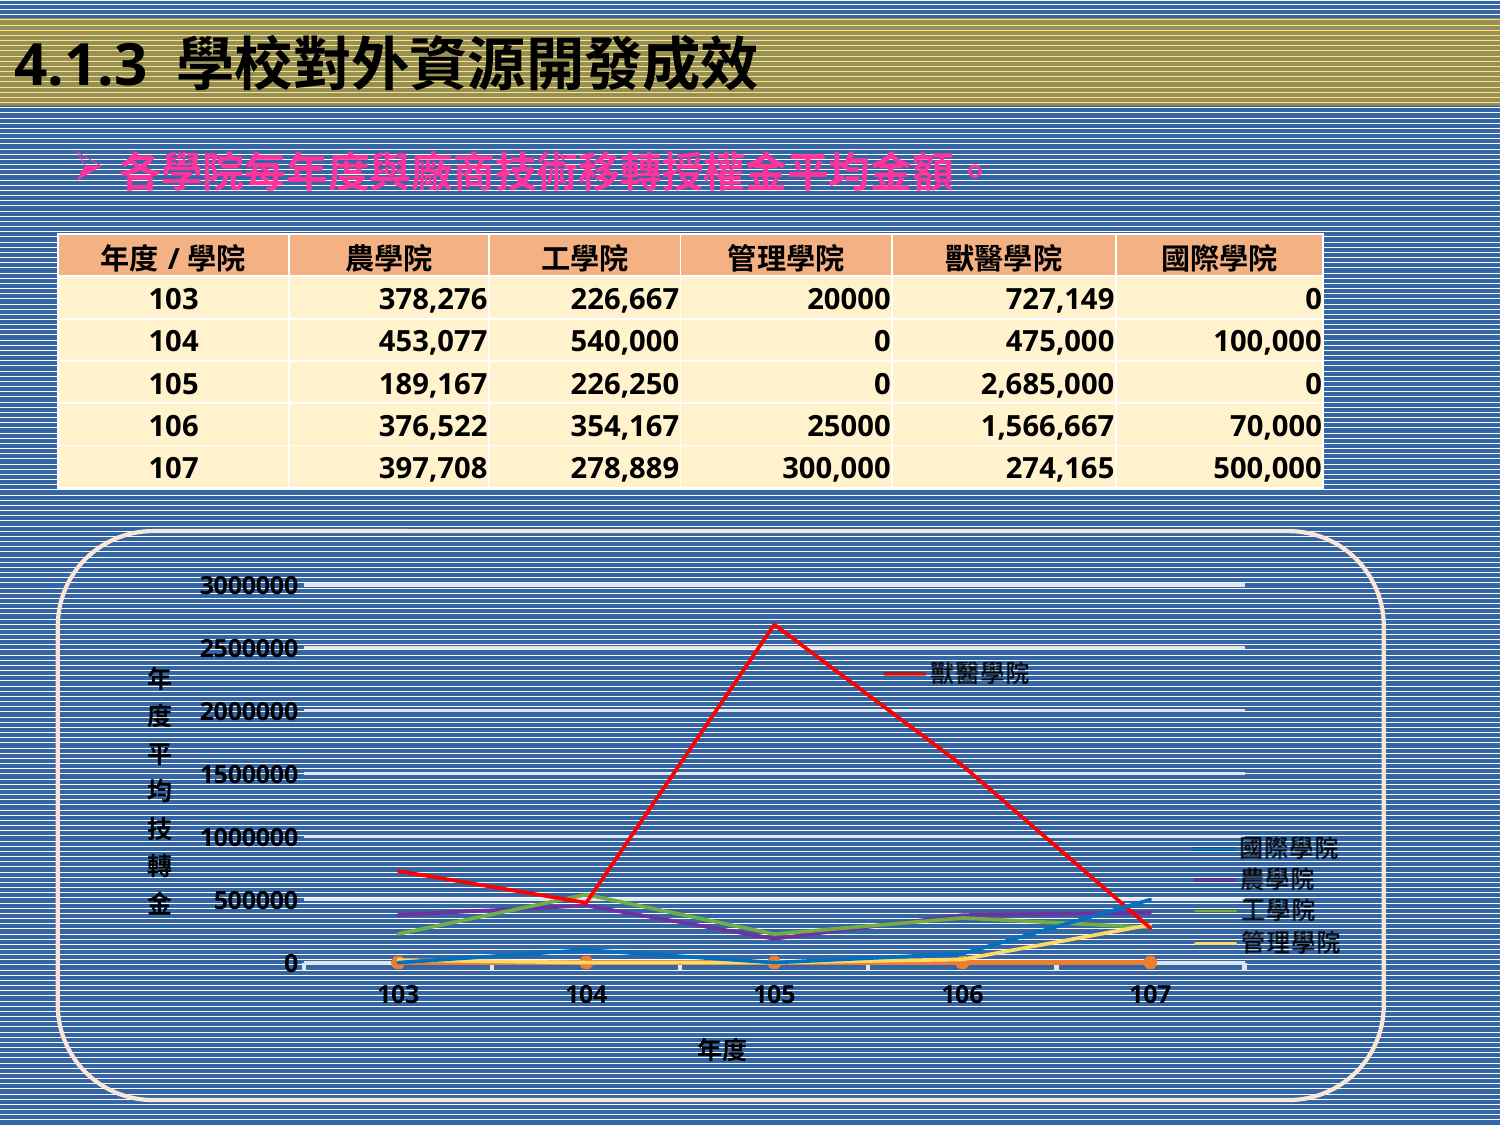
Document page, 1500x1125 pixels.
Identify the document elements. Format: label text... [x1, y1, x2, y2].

table_cell 397,708 [290, 446, 488, 487]
table_header 年度/學院 [59, 235, 288, 275]
table_cell 475,000 [893, 320, 1115, 360]
table_header 獸醫學院 [893, 235, 1115, 275]
table_header 管理學院 [681, 235, 891, 275]
picture [876, 653, 1037, 693]
table_cell 376,522 [290, 404, 488, 445]
table_cell 378,276 [290, 277, 488, 318]
table_cell 300,000 [681, 446, 891, 487]
table_cell 274,165 [893, 446, 1115, 487]
chart [116, 556, 1268, 1100]
text_box 4.1.3 學校對外資源開發成效 [0, 19, 1500, 105]
text_box 各學院每年度與廠商技術移轉授權金平均金額。 [57, 138, 1235, 204]
table_cell 25000 [681, 404, 891, 445]
table_cell 20000 [681, 277, 891, 318]
table_cell 727,149 [893, 277, 1115, 318]
picture [1180, 828, 1349, 965]
table_cell 278,889 [490, 446, 680, 487]
table_cell 70,000 [1117, 404, 1322, 445]
table_cell 2,685,000 [893, 362, 1115, 402]
table_header 工學院 [490, 235, 680, 275]
table_cell 0 [681, 362, 891, 402]
table_cell 540,000 [490, 320, 680, 360]
table_cell 226,667 [490, 277, 680, 318]
table_cell 106 [59, 404, 288, 445]
table_cell 0 [1117, 362, 1322, 402]
table_cell 189,167 [290, 362, 488, 402]
table_cell 104 [59, 320, 288, 360]
table_cell 0 [681, 320, 891, 360]
table_cell 107 [59, 446, 288, 487]
table_cell 226,250 [490, 362, 680, 402]
table_cell 0 [1117, 277, 1322, 318]
table_cell 105 [59, 362, 288, 402]
table_header 農學院 [290, 235, 488, 275]
table_cell 100,000 [1117, 320, 1322, 360]
table_cell 354,167 [490, 404, 680, 445]
table_cell 453,077 [290, 320, 488, 360]
table_cell 103 [59, 277, 288, 318]
table_header 國際學院 [1117, 235, 1322, 275]
table_cell 1,566,667 [893, 404, 1115, 445]
table_cell 500,000 [1117, 446, 1322, 487]
